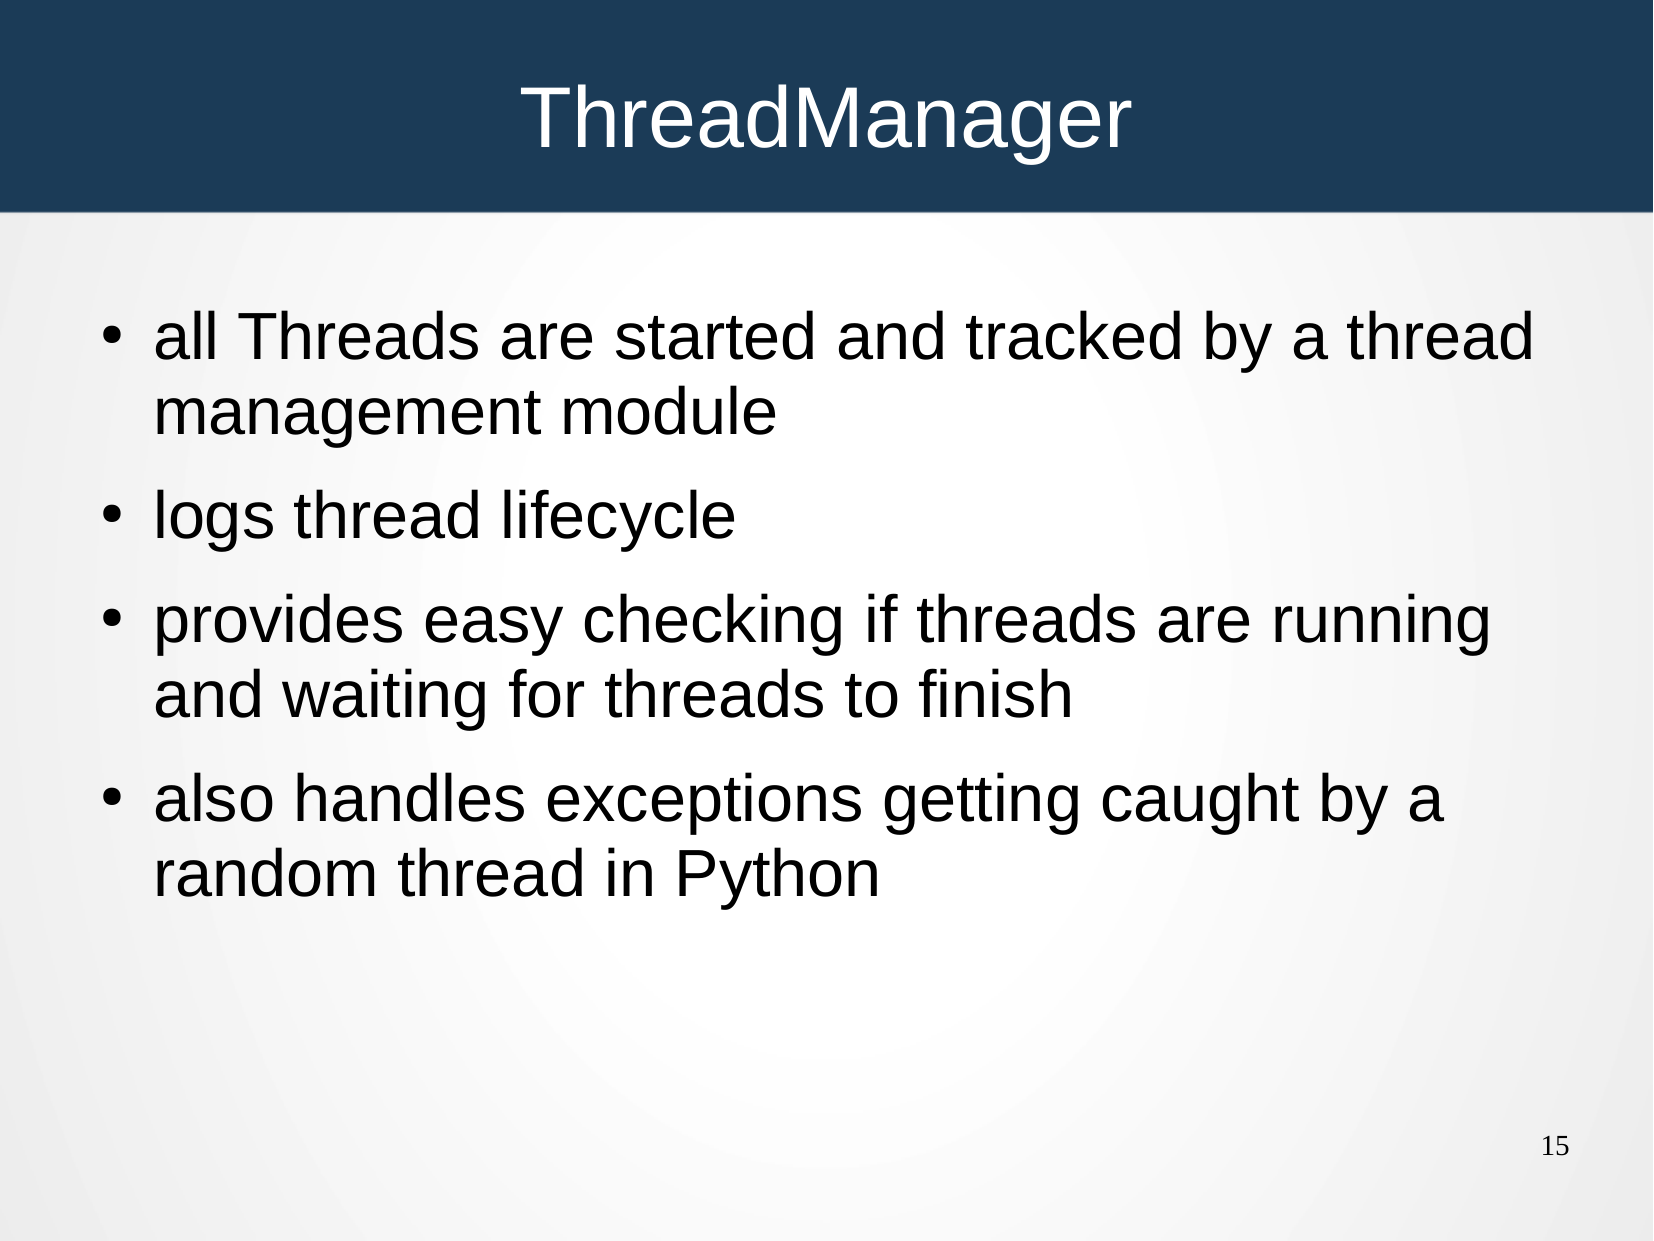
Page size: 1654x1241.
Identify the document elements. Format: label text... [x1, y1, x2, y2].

list all Threads are started and tracked by a thread management module logs thread lifecycle provides easy checking if threads are running and waiting for threads to finish also handles exceptions getting caught by a random thread in Python [82, 299, 1571, 1019]
title ThreadManager [82, 47, 1571, 189]
picture [0, 0, 1653, 1241]
